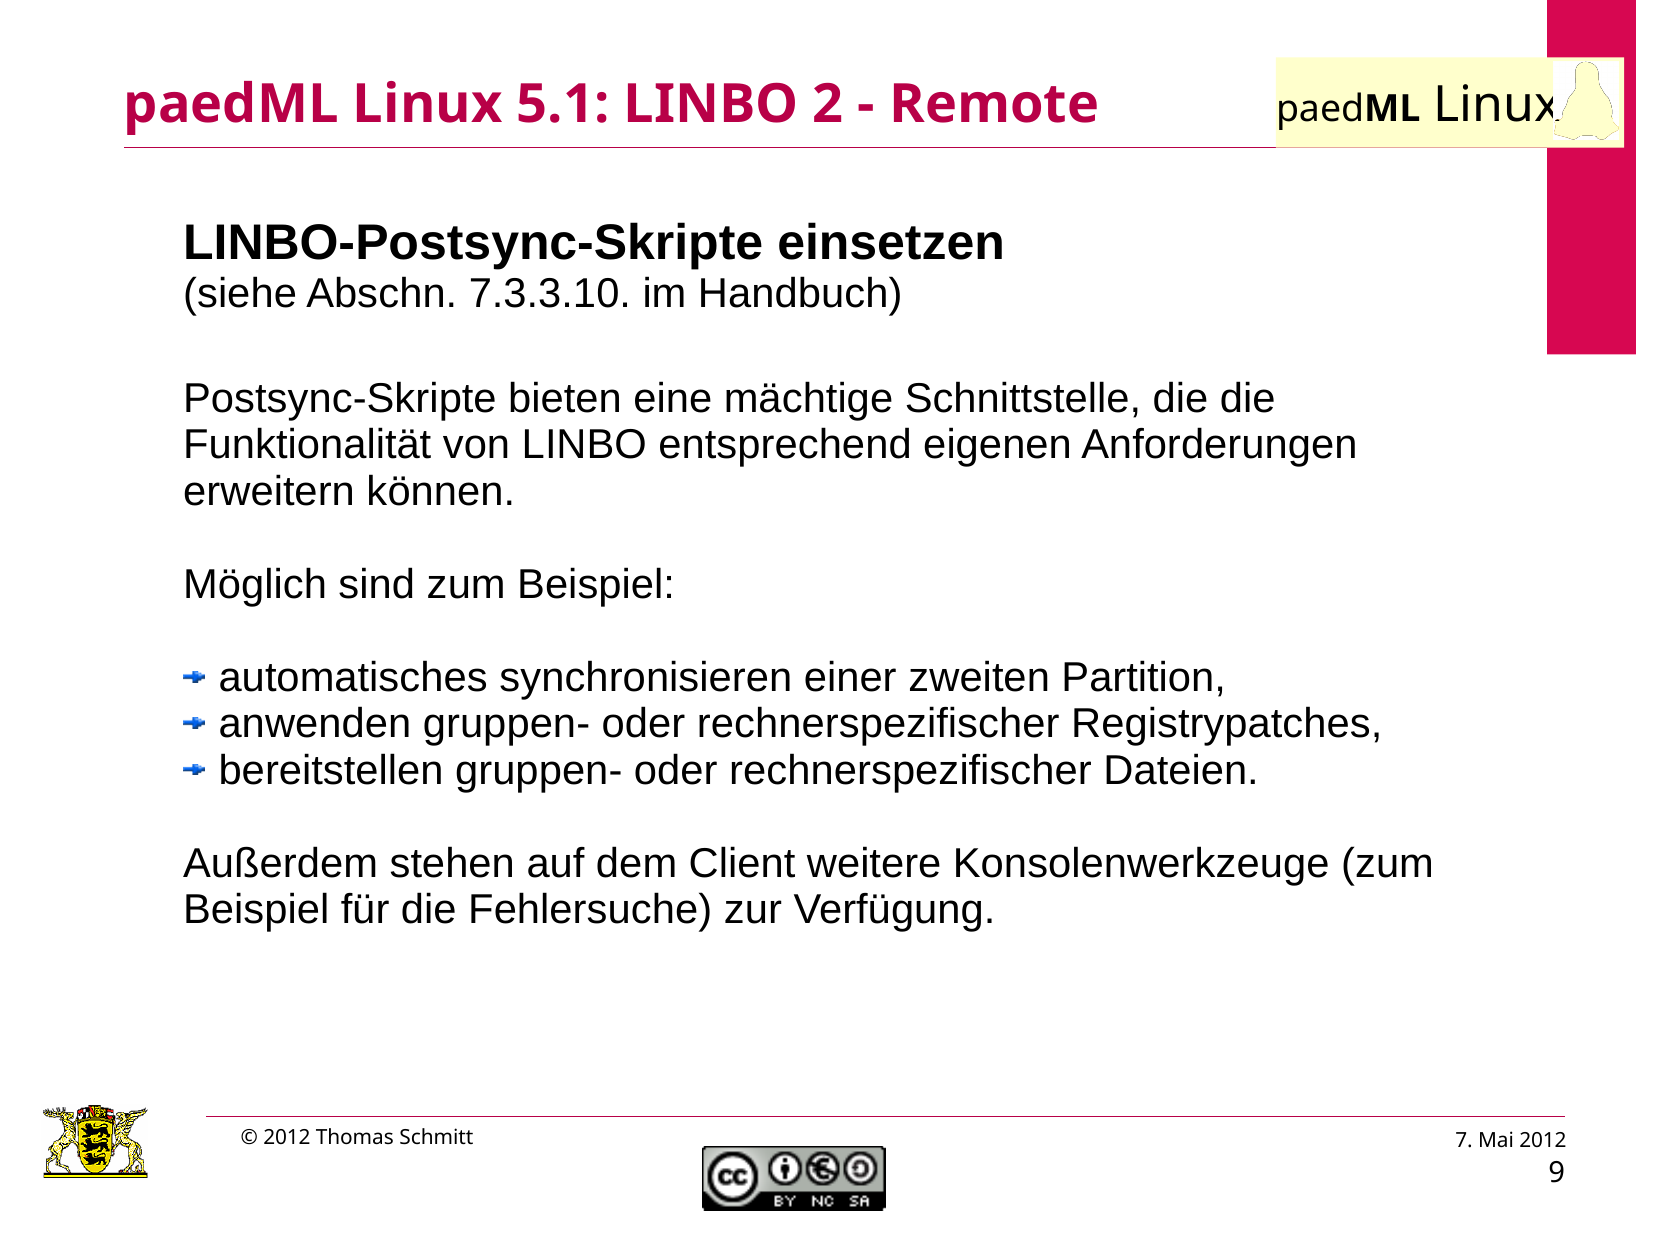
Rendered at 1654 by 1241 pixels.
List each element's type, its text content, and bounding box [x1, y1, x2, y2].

title paedML Linux 5.1: LINBO 2 - Remote [124, 69, 1270, 133]
picture [702, 1146, 886, 1211]
picture [41, 1104, 148, 1180]
subtitle LINBO-Postsync-Skripte einsetzen (siehe Abschn. 7.3.3.10. im Handbuch) [183, 214, 1388, 325]
text_box Postsync-Skripte bieten eine mächtige Schnittstelle, die die Funktionalität von LINBO entsprechend eigenen Anforderungen erweitern können. Möglich sind zum Beispiel: automatisches synchronisieren einer zweiten Partition, anwenden gruppen- oder rechnerspezifischer Registrypatches, bereitstellen gruppen- oder rechnerspezifischer Dateien. Außerdem stehen auf dem Client weitere Konsolenwerkzeuge (zum Beispiel für die Fehlersuche) zur Verfügung. [183, 374, 1506, 1063]
